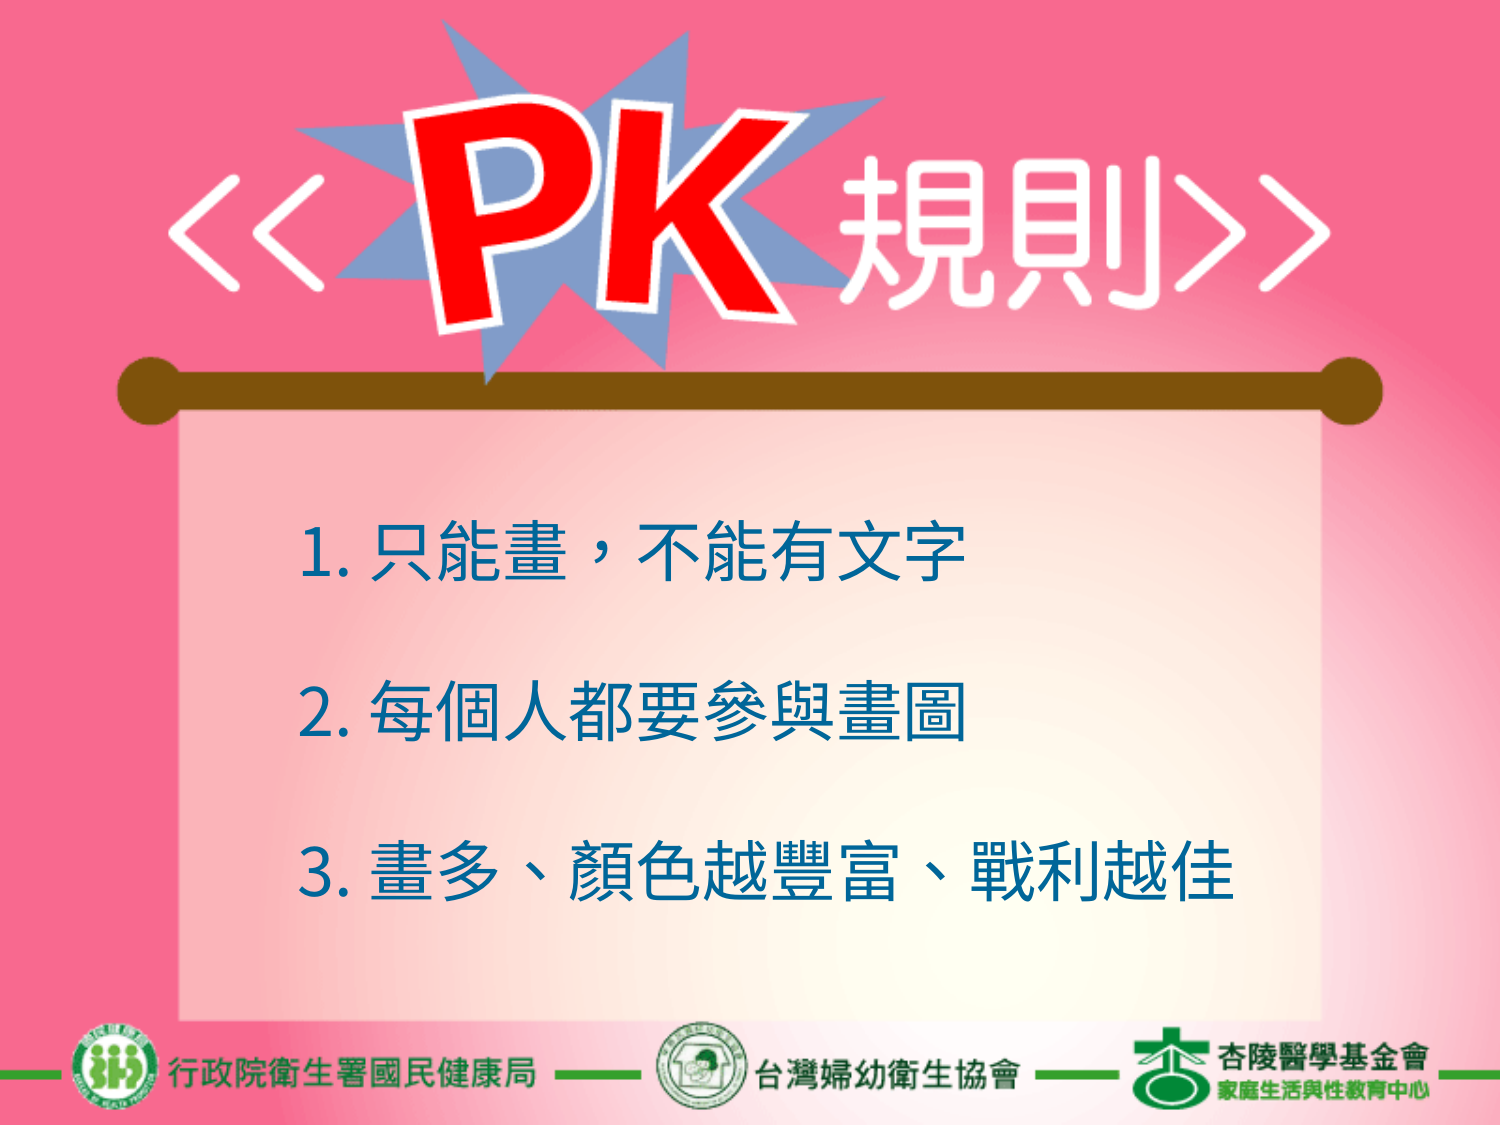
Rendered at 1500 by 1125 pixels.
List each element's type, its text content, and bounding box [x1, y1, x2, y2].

picture [0, 0, 1500, 1125]
text_box 1.只能畫，不能有文字 2.每個人都要參與畫圖 3.畫多、顏色越豐富、戰利越佳 [282, 502, 1252, 918]
